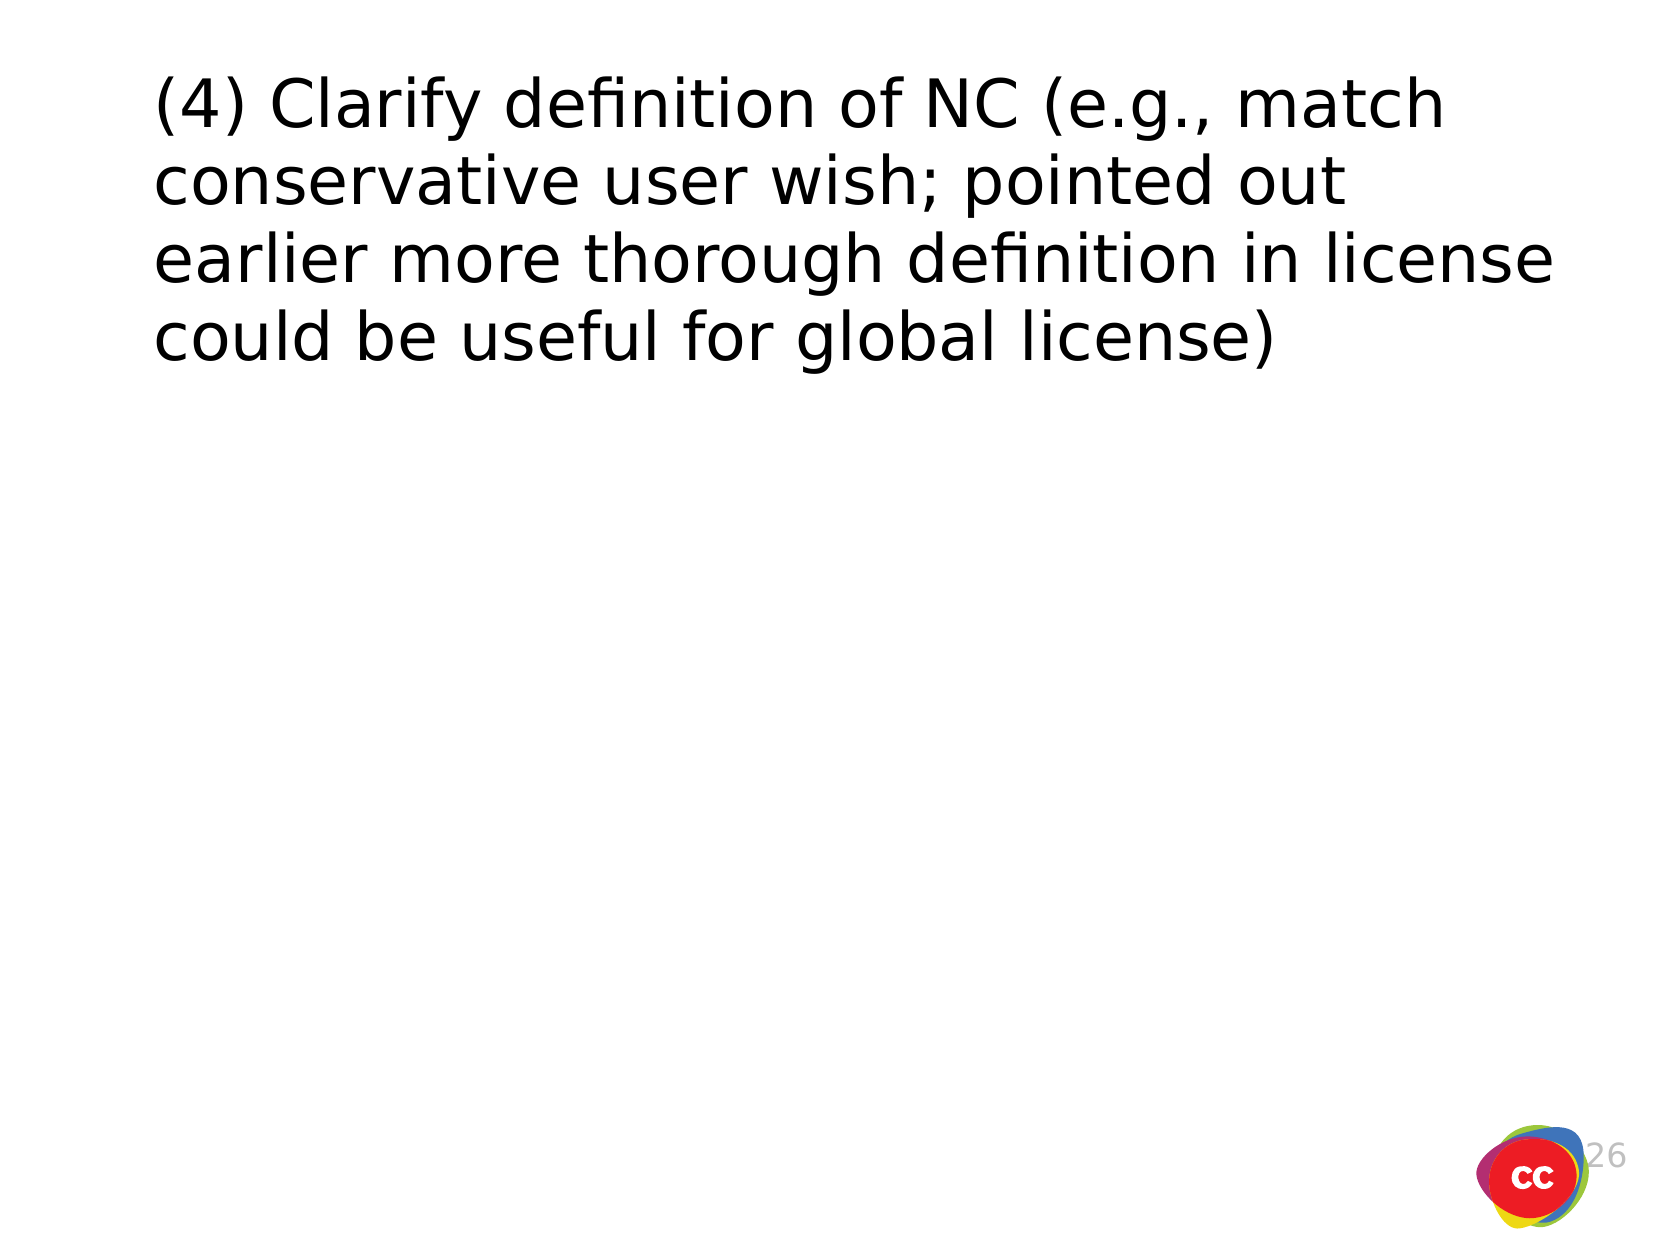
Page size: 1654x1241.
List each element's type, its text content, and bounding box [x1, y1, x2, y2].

list (4) Clarify definition of NC (e.g., match conservative user wish; pointed out earlier more thorough definition in license could be useful for global license) [82, 65, 1571, 1062]
